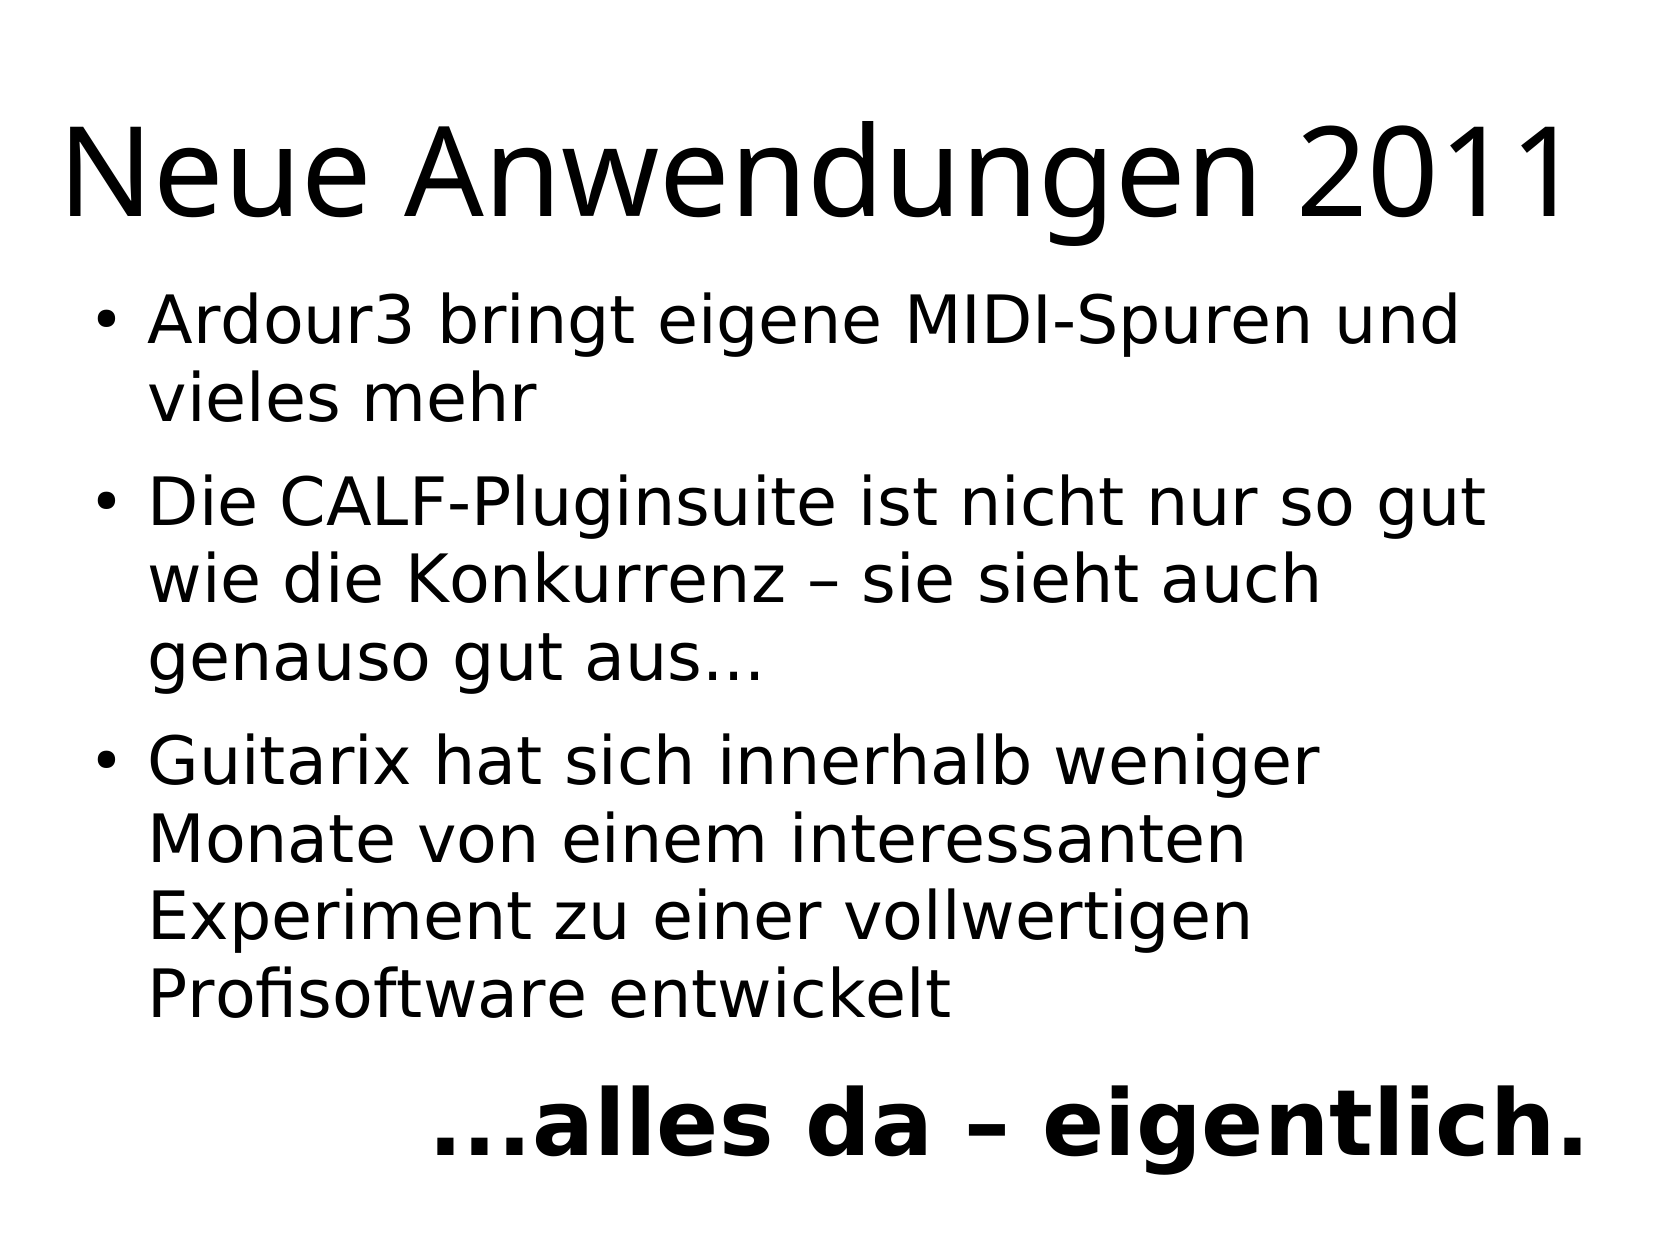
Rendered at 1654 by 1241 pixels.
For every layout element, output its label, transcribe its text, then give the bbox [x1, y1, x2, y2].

list Ardour3 bringt eigene MIDI-Spuren und vieles mehr Die CALF-Pluginsuite ist nicht nur so gut wie die Konkurrenz – sie sieht auch genauso gut aus... Guitarix hat sich innerhalb weniger Monate von einem interessanten Experiment zu einer vollwertigen Profisoftware entwickelt [76, 281, 1565, 1034]
text_box ...alles da – eigentlich. [413, 1062, 1610, 1211]
title Neue Anwendungen 2011 [53, 64, 1589, 272]
